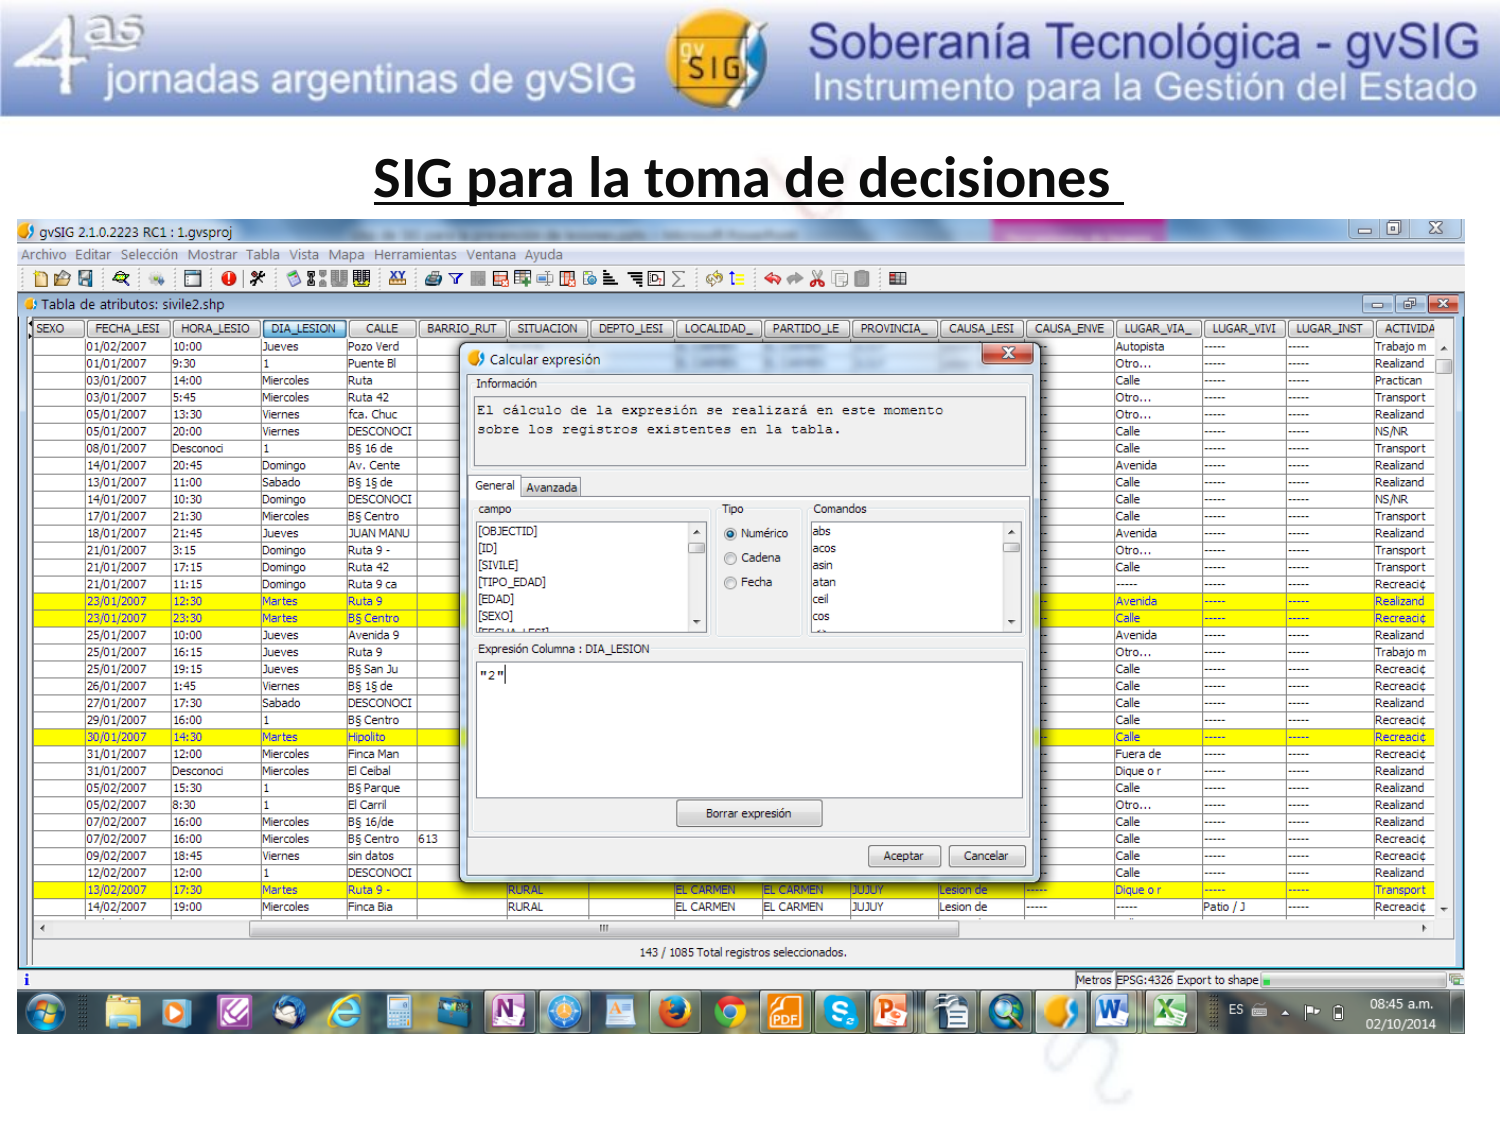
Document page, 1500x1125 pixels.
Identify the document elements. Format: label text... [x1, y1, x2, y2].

picture [17, 219, 1465, 1034]
text_box SIG para la toma de decisiones [237, 132, 1260, 214]
